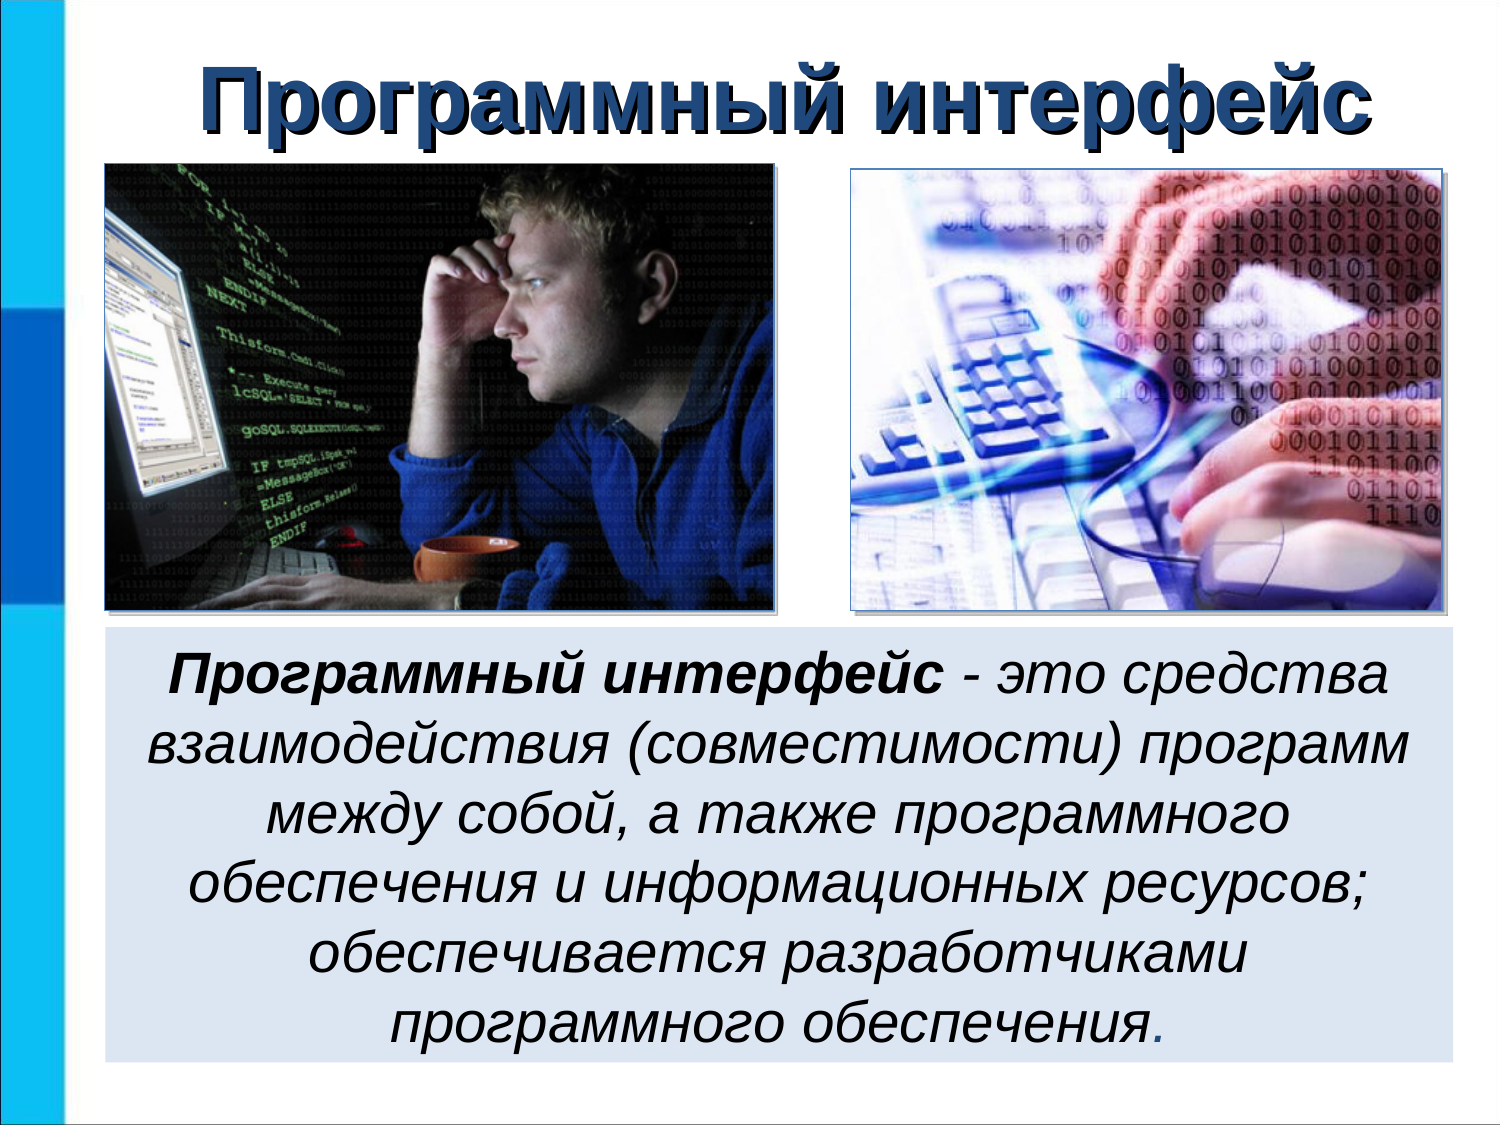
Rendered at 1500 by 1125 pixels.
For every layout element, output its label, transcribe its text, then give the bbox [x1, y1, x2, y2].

title Программный интерфейс [70, 0, 1500, 188]
picture [0, 0, 1500, 1125]
picture [851, 169, 1442, 610]
picture [105, 164, 774, 610]
text_box Программный интерфейс - это средства взаимодействия (совместимости) программ между собой, а также программного обеспечения и информационных ресурсов; обеспечивается разработчиками программного обеспечения. [105, 627, 1454, 1063]
